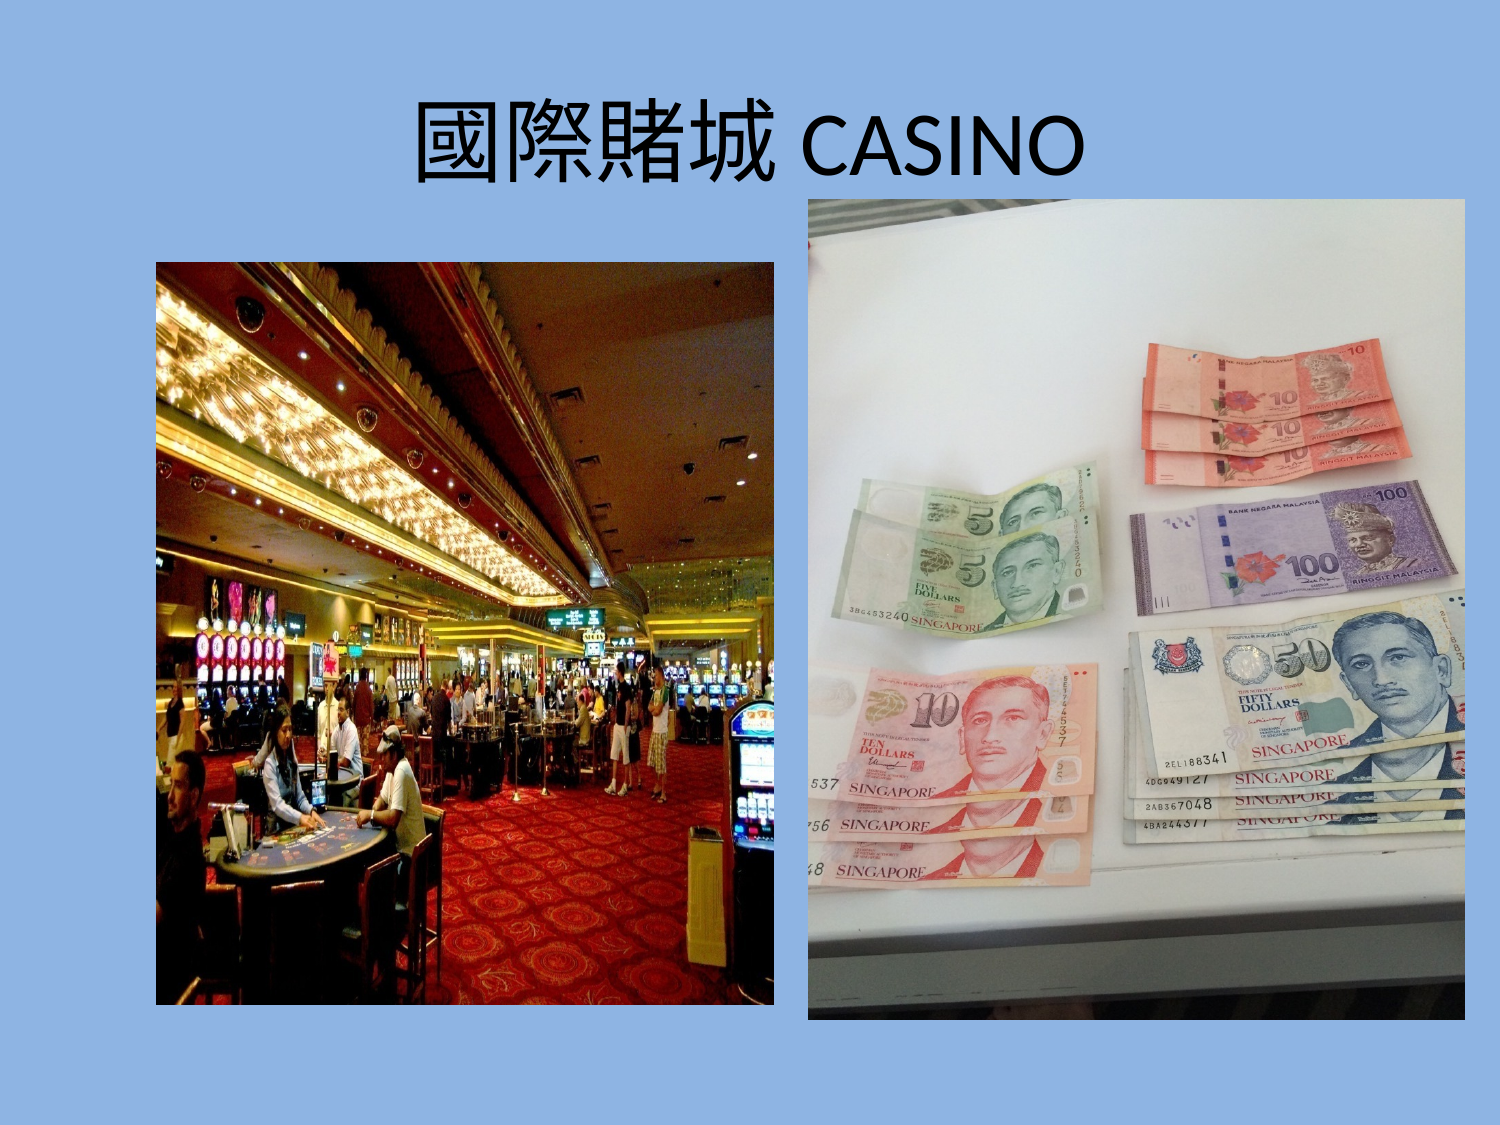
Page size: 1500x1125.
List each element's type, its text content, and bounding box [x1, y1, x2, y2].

picture [156, 262, 774, 1005]
picture [808, 199, 1465, 1020]
title 國際賭城CASINO [75, 45, 1425, 233]
